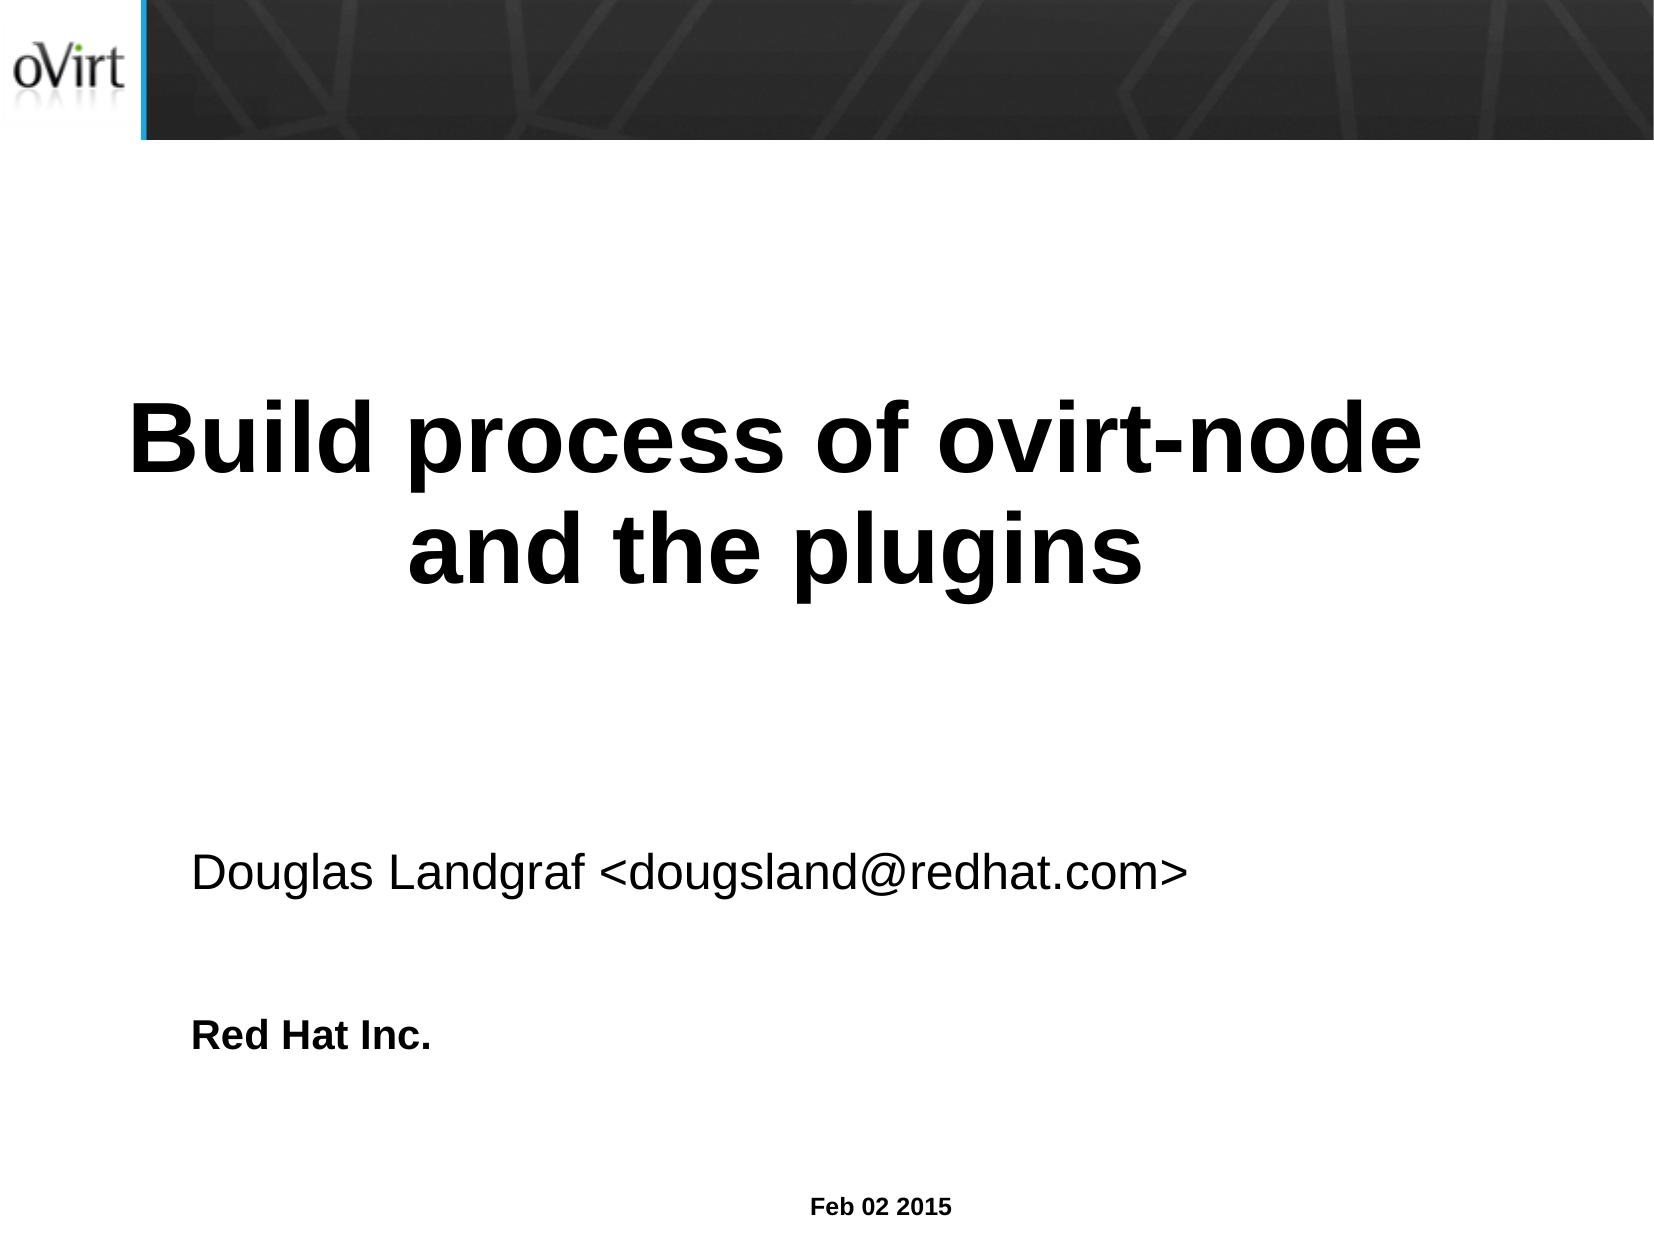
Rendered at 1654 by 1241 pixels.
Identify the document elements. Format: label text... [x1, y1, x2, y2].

picture [0, 0, 1654, 140]
text_box Douglas Landgraf <dougsland@redhat.com> Red Hat Inc. [176, 669, 1549, 1122]
text_box Build process of ovirt-node and the plugins [112, 374, 1549, 613]
